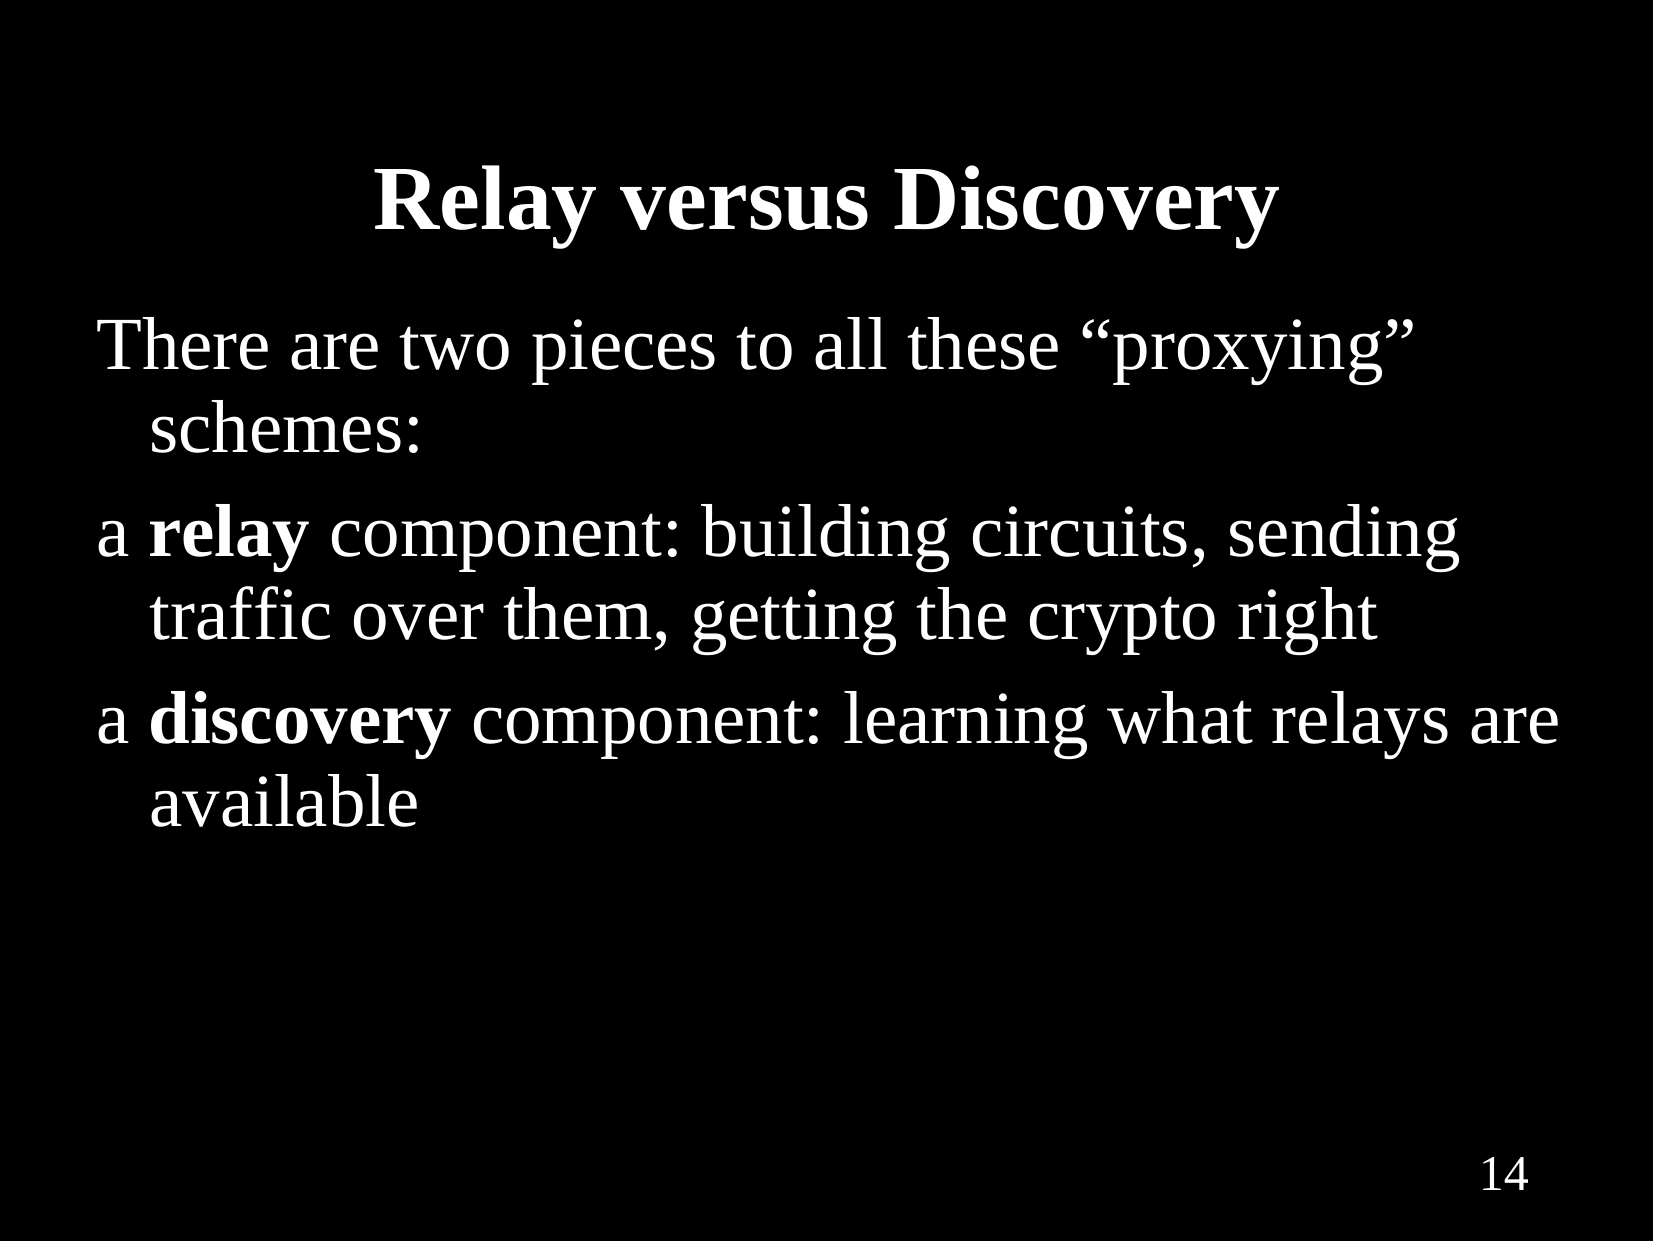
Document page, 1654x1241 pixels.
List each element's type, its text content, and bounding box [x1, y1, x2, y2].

title Relay versus Discovery [122, 103, 1534, 294]
list There are two pieces to all these “proxying” schemes: a relay component: building circuits, sending traffic over them, getting the crypto right a discovery component: learning what relays are available [78, 302, 1570, 1093]
